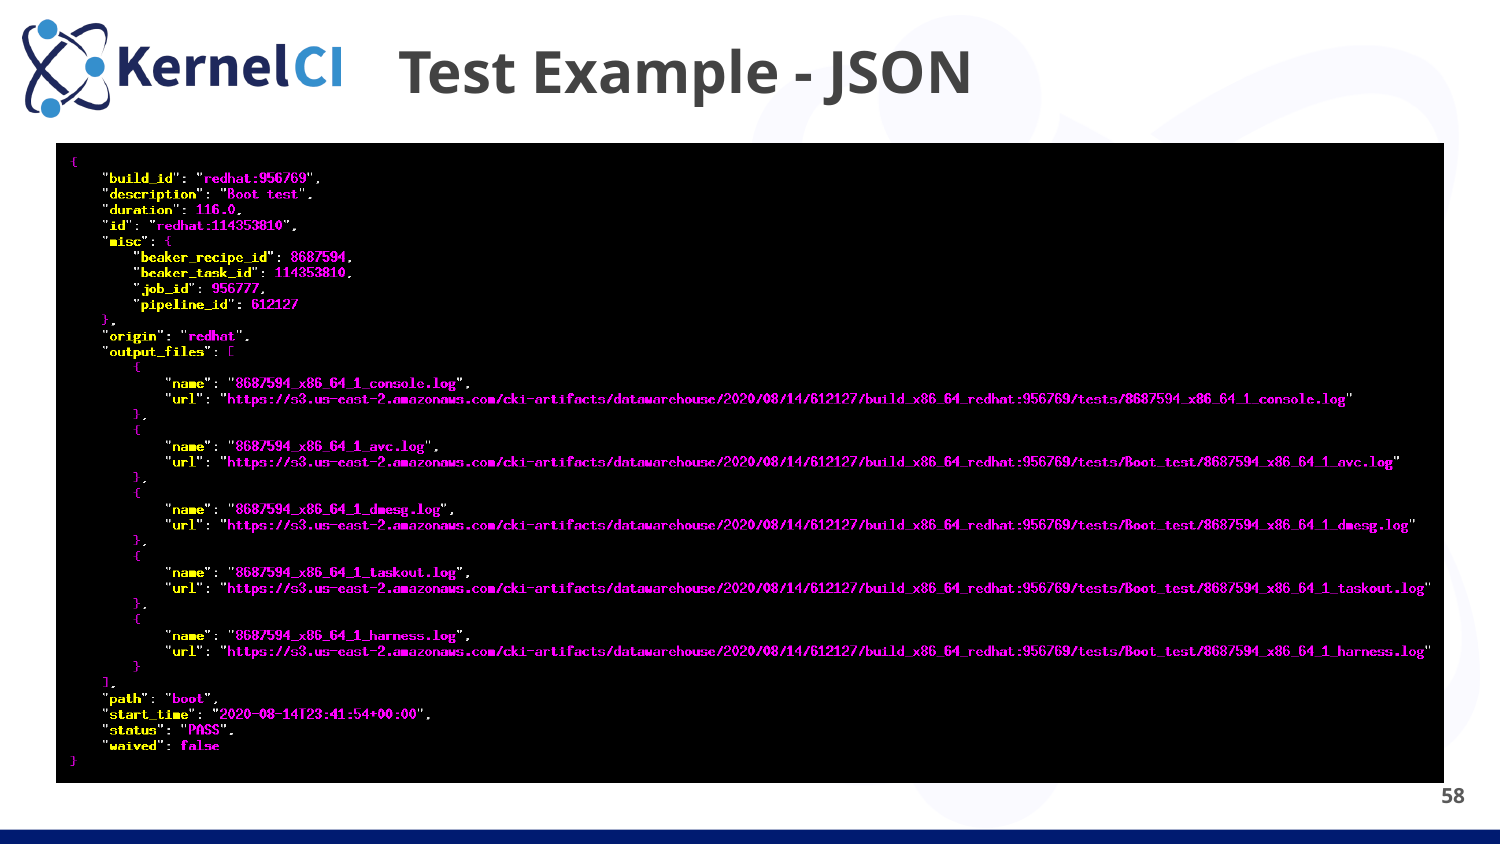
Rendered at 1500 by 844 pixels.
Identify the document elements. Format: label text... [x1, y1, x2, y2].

picture [56, 15, 1480, 828]
picture [22, 19, 341, 118]
slide_number <number> [1389, 764, 1480, 830]
title Test Example - JSON [383, 23, 1455, 117]
